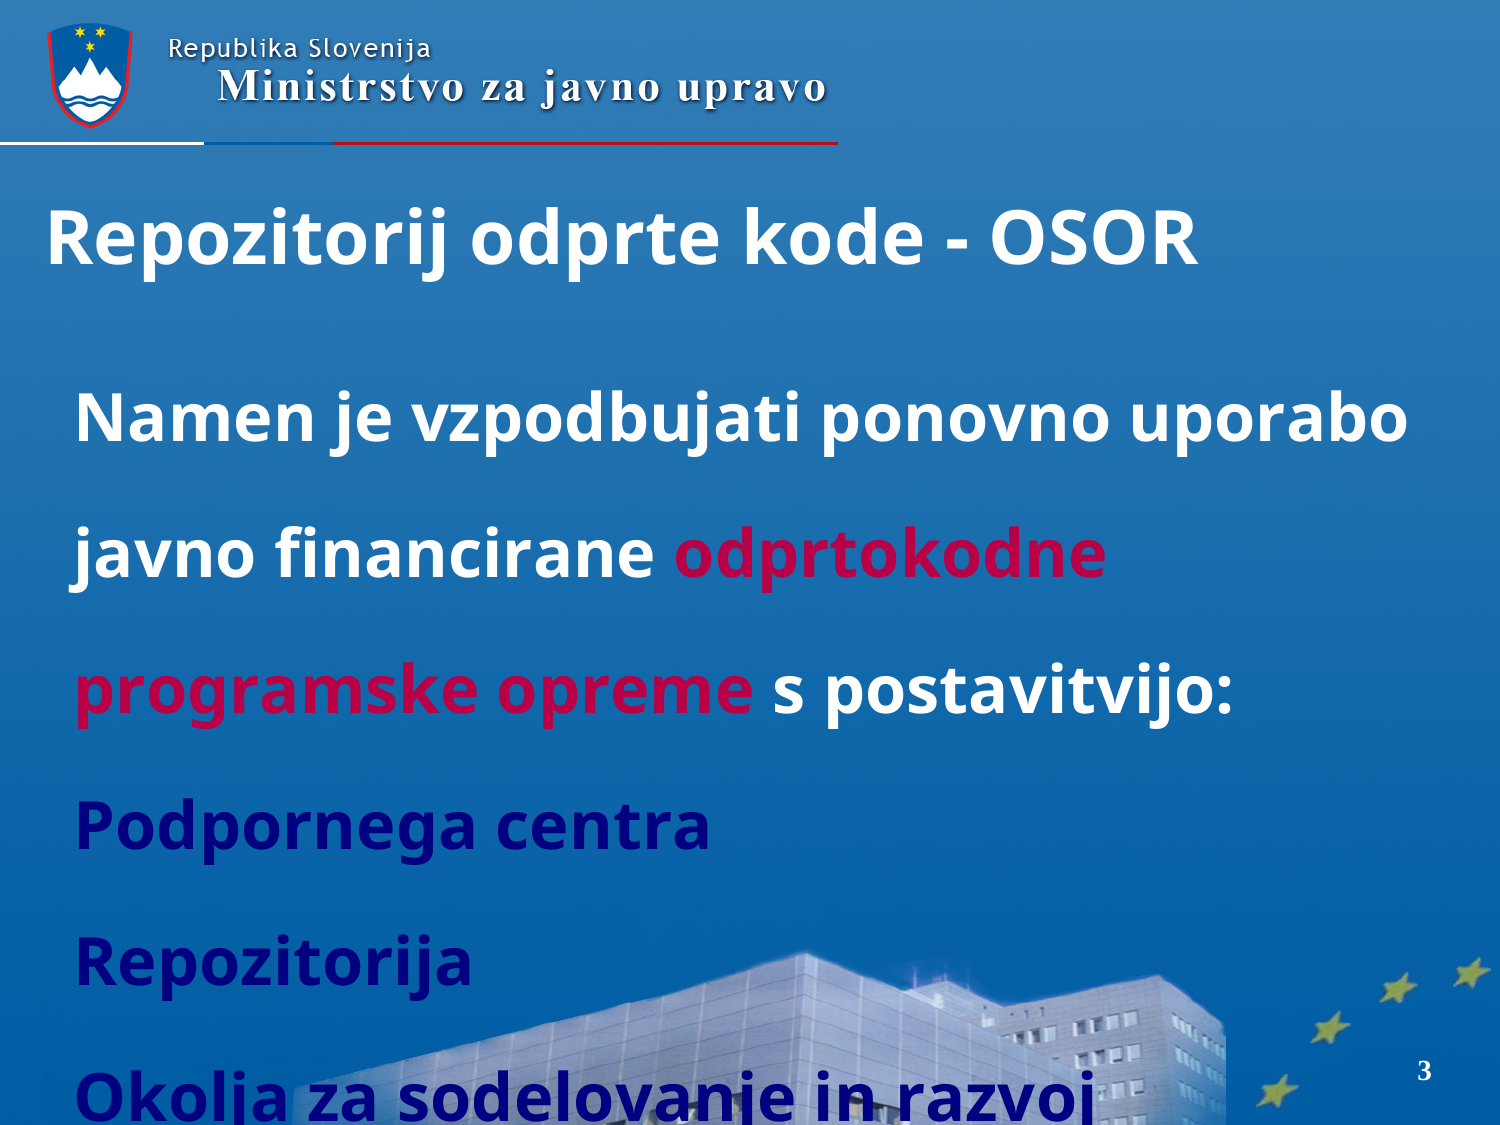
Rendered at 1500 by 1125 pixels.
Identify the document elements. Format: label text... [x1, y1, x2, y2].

picture [0, 0, 1500, 1125]
title Repozitorij odprte kode - OSOR [29, 176, 1453, 296]
text_box Namen je vzpodbujati ponovno uporabo javno financirane odprtokodne programske opreme s postavitvijo: Podpornega centra Repozitorija Okolja za sodelovanje in razvoj [59, 317, 1447, 945]
